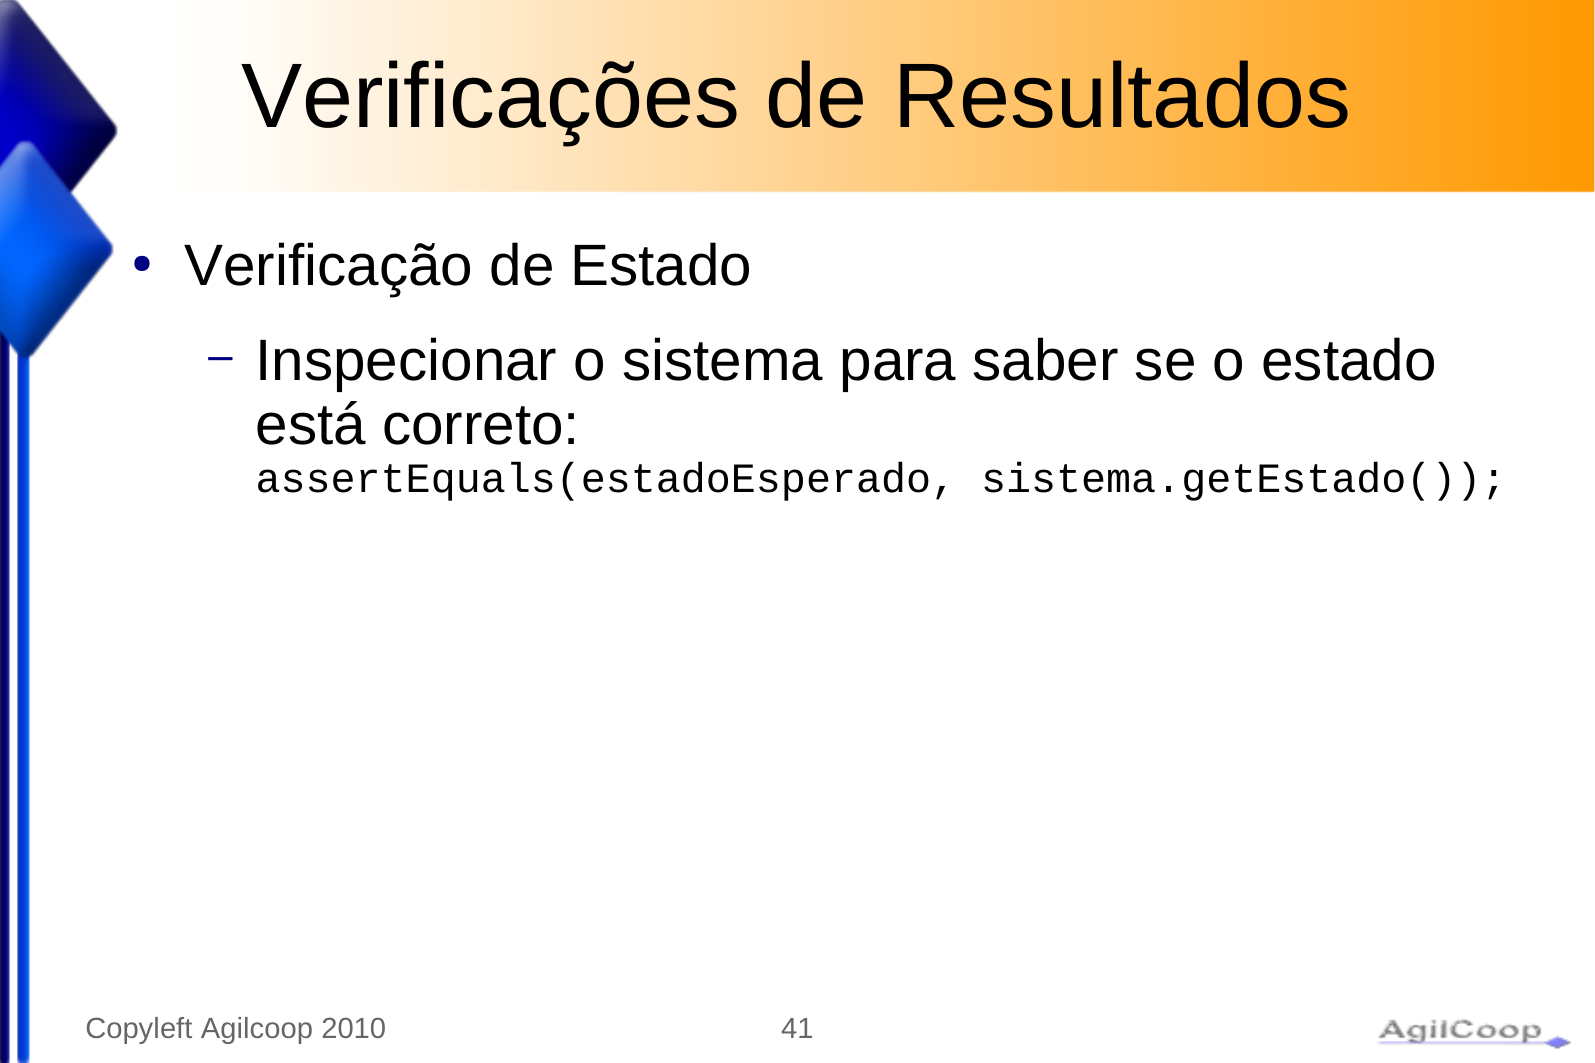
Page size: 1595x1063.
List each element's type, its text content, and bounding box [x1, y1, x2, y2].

title Verificações de Resultados [79, 6, 1515, 185]
list Verificação de Estado Inspecionar o sistema para saber se o estado está correto: assertEquals(estadoEsperado, sistema.getEstado()); [113, 232, 1549, 962]
picture [0, 0, 1595, 1063]
